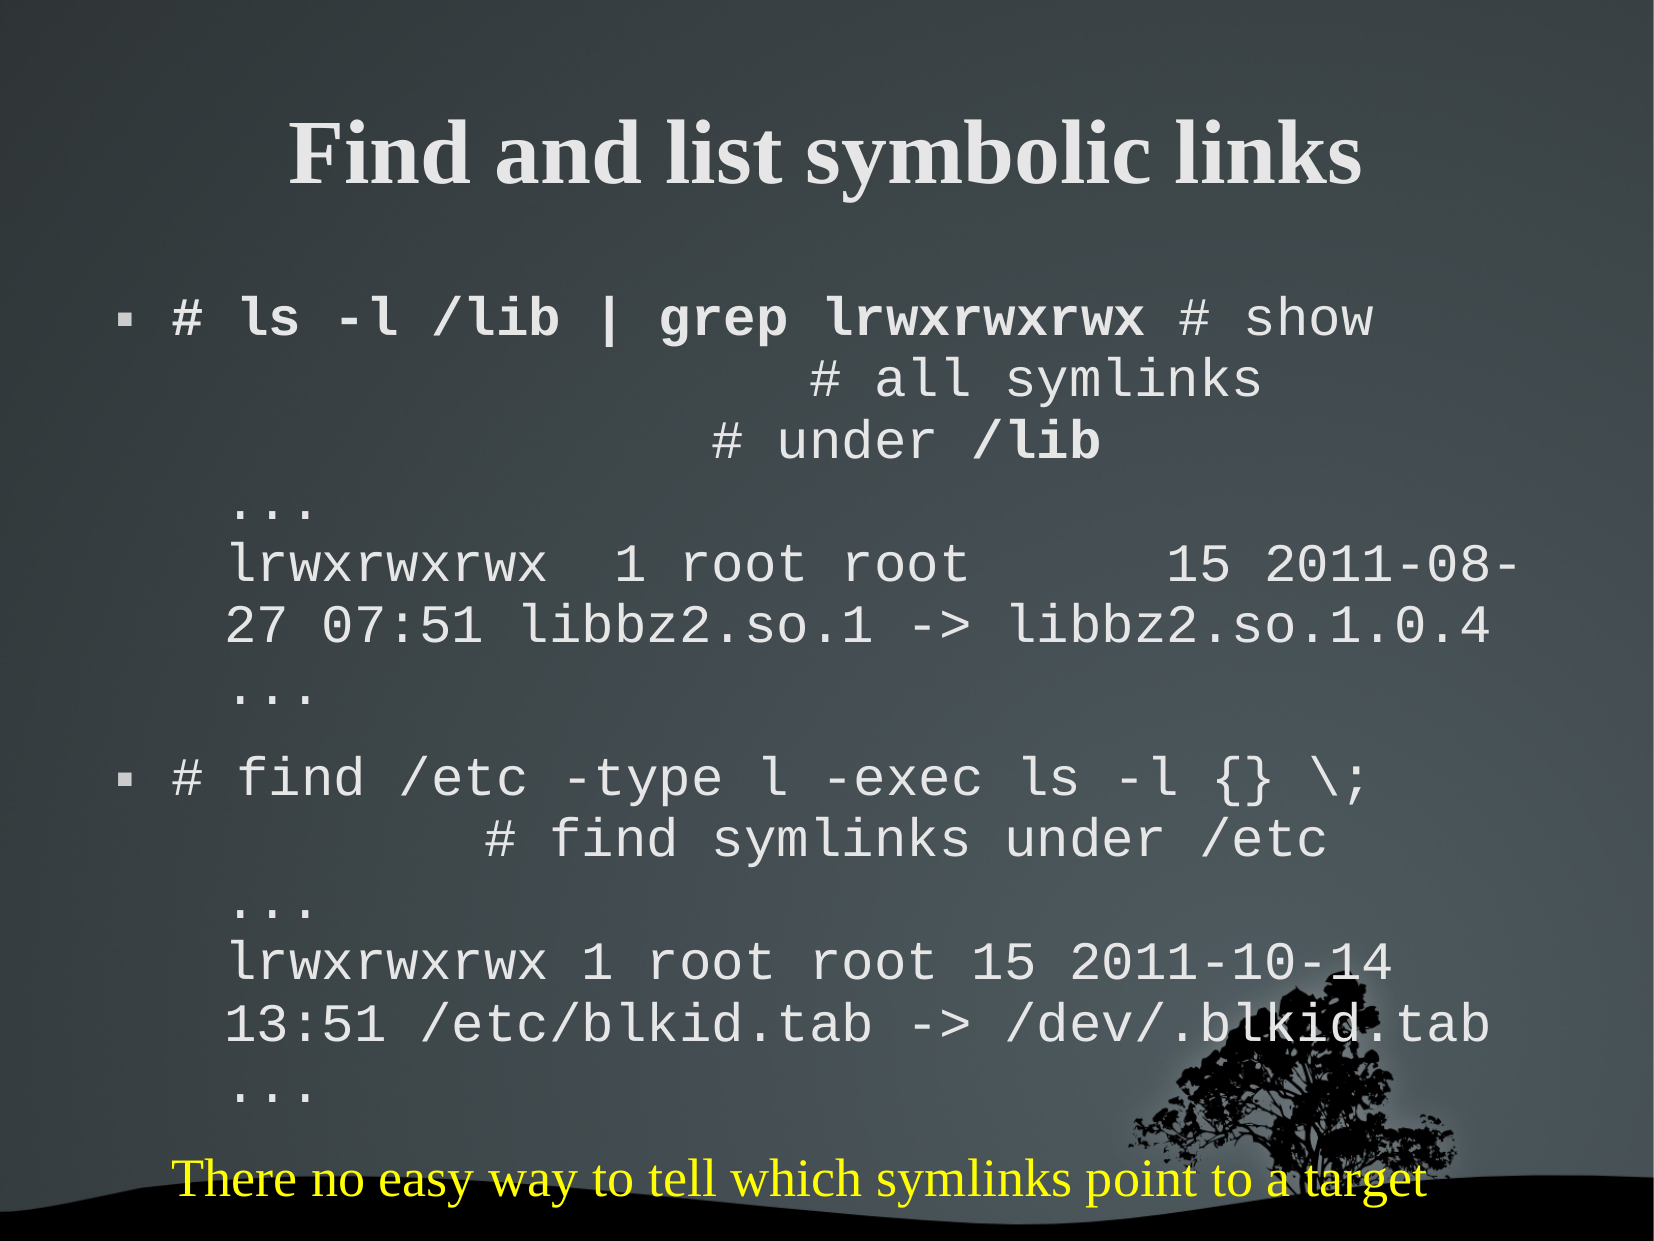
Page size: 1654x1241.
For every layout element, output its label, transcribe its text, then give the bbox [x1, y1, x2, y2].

picture [0, 0, 1654, 1241]
title Find and list symbolic links [82, 49, 1571, 257]
list # ls -l /lib | grep lrwxrwxrwx # show # all symlinks # under /lib ... lrwxrwxrwx 1 root root 15 2011-08-27 07:51 libbz2.so.1 -> libbz2.so.1.0.4 ... # find /etc -type l -exec ls -l {} \; # find symlinks under /etc ... lrwxrwxrwx 1 root root 15 2011-10-14 13:51 /etc/blkid.tab -> /dev/.blkid.tab ... There no easy way to tell which symlinks point to a target [82, 290, 1571, 1209]
